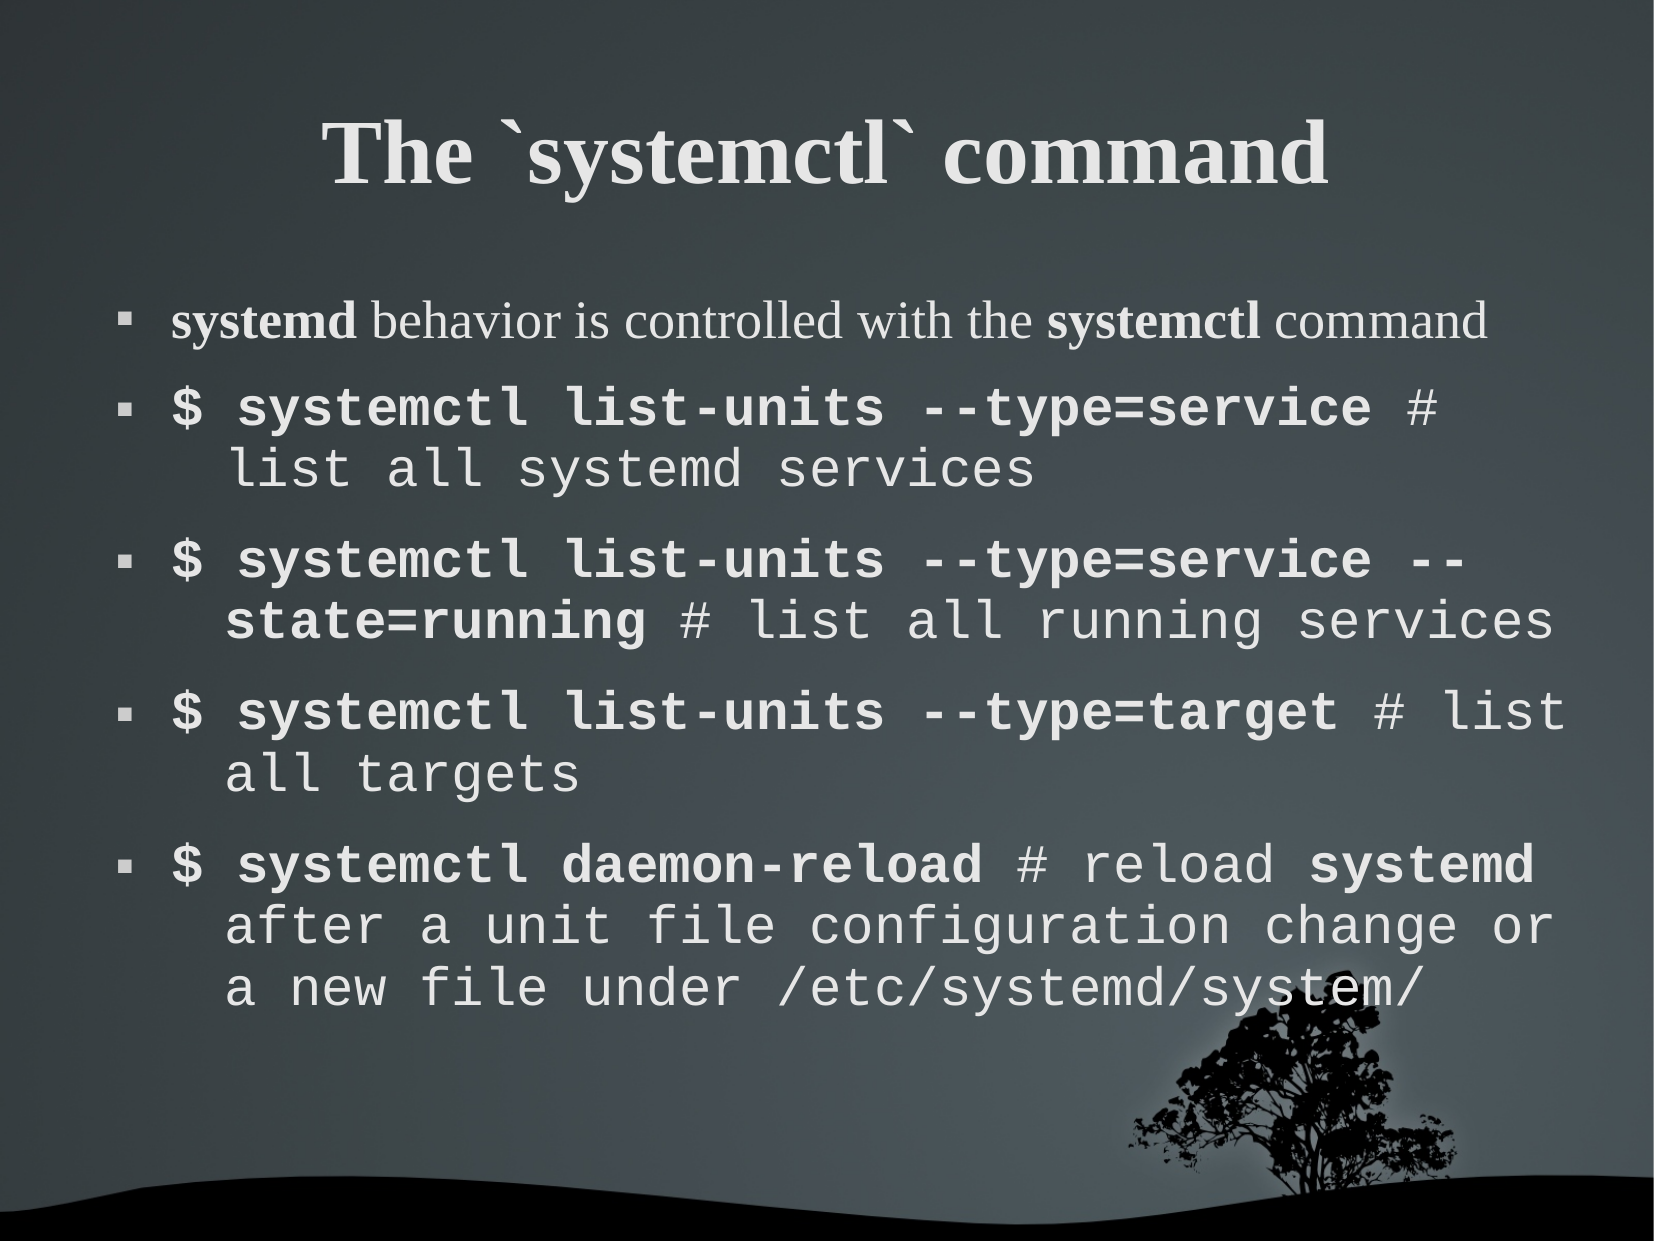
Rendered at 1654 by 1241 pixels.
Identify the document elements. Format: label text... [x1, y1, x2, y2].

title The `systemctl` command [82, 49, 1571, 257]
list systemd behavior is controlled with the systemctl command $ systemctl list-units --type=service # list all systemd services $ systemctl list-units --type=service --state=running # list all running services $ systemctl list-units --type=target # list all targets $ systemctl daemon-reload # reload systemd after a unit file configuration change or a new file under /etc/systemd/system/ [82, 290, 1571, 1109]
picture [0, 0, 1654, 1241]
